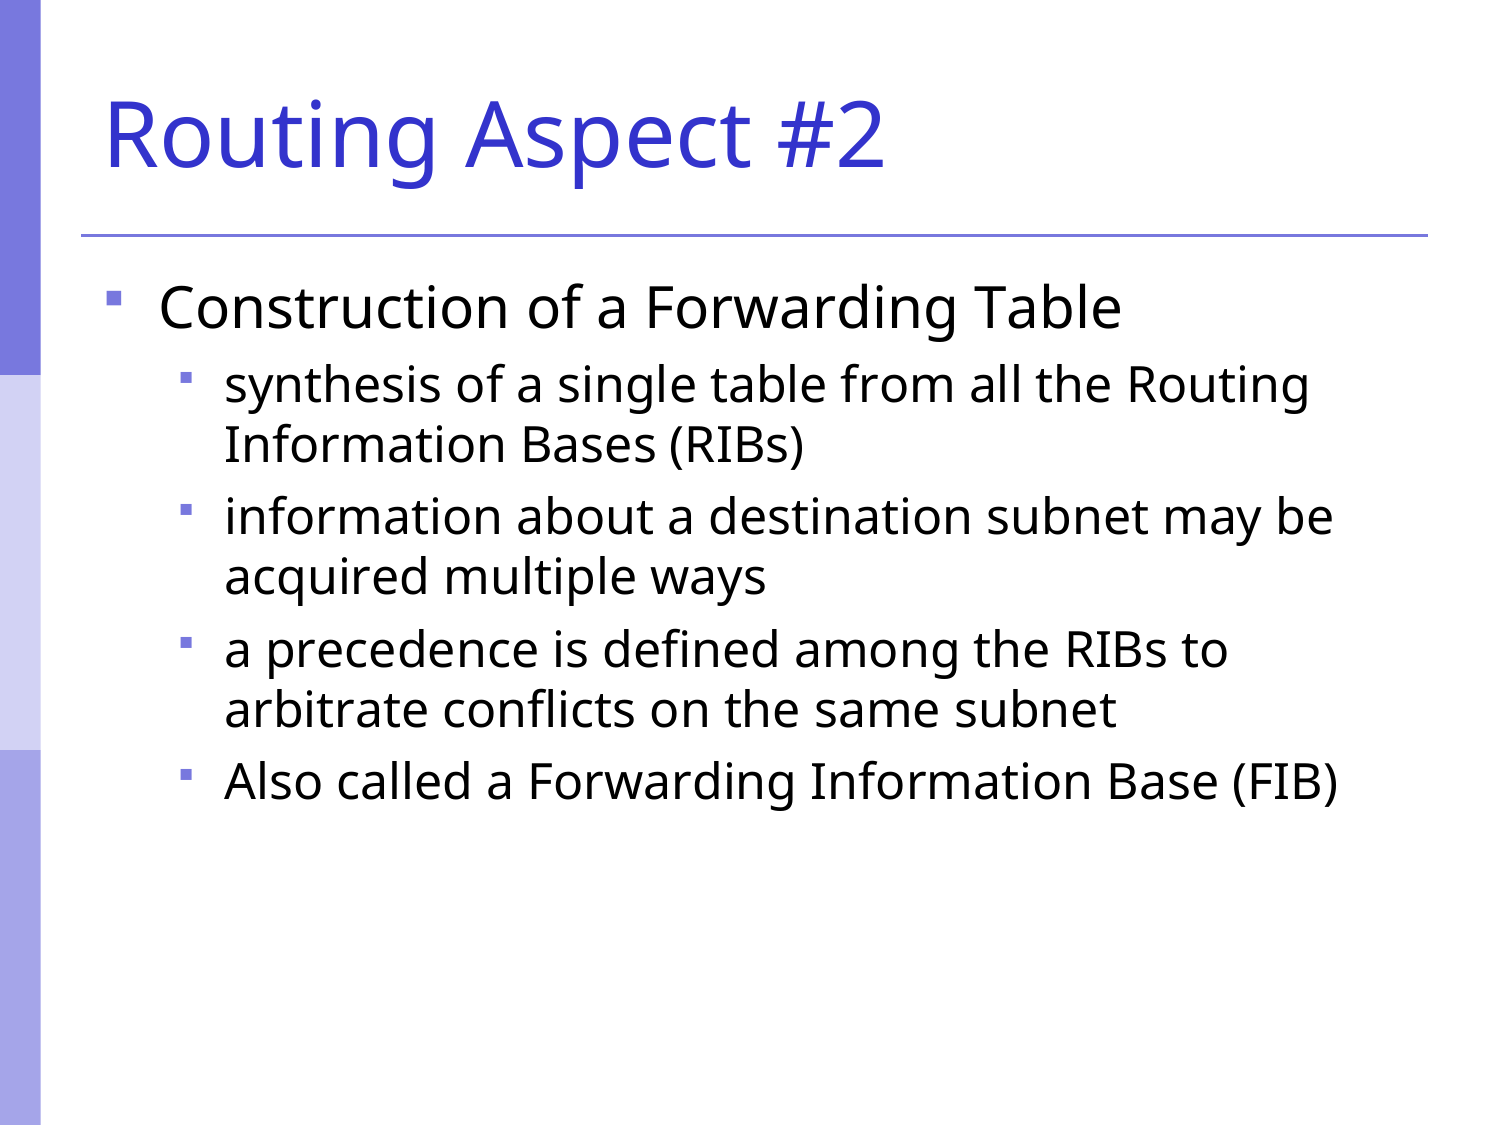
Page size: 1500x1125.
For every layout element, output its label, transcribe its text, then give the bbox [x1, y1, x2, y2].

list Construction of a Forwarding Table synthesis of a single table from all the Routing Information Bases (RIBs) information about a destination subnet may be acquired multiple ways a precedence is defined among the RIBs to arbitrate conflicts on the same subnet Also called a Forwarding Information Base (FIB) [87, 262, 1363, 1026]
title Routing Aspect #2 [87, 37, 1363, 225]
